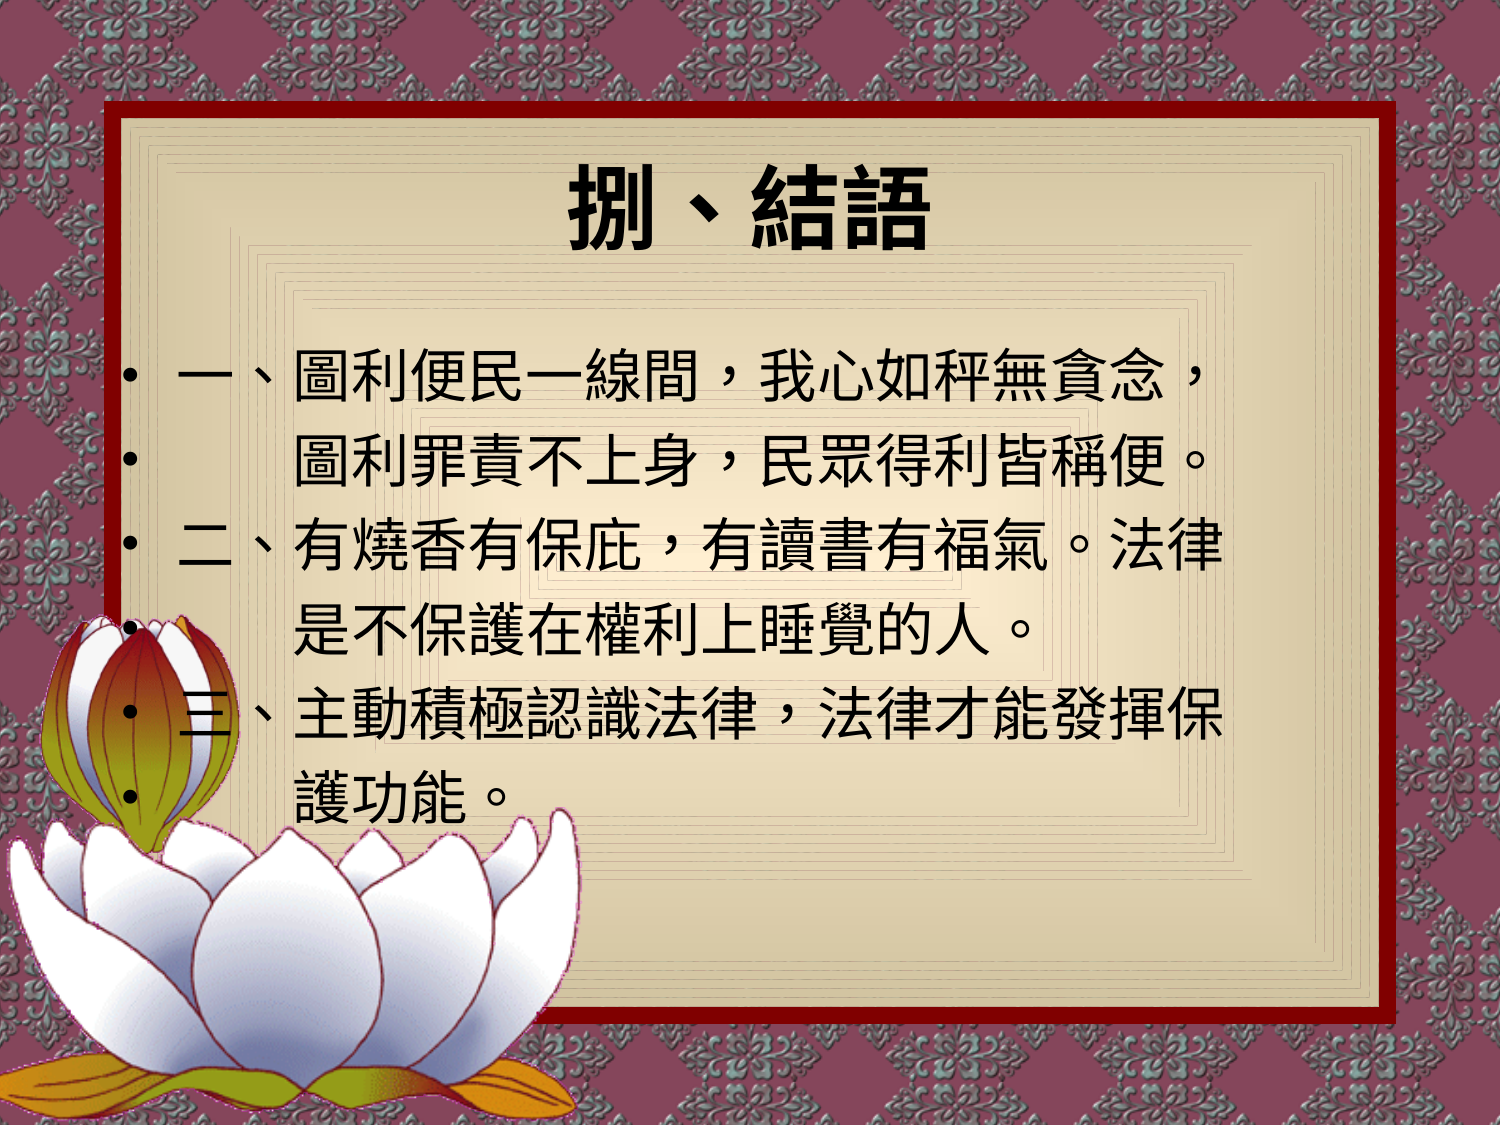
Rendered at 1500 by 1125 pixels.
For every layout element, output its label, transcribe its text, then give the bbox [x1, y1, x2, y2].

list 一、圖利便民一線間，我心如秤無貪念， 圖利罪責不上身，民眾得利皆稱便。 二、有燒香有保庇，有讀書有福氣。法律 是不保護在權利上睡覺的人。 三、主動積極認識法律，法律才能發揮保 護功能。 [112, 324, 1388, 988]
picture [0, 0, 1500, 1125]
title 捌、結語 [112, 112, 1388, 300]
